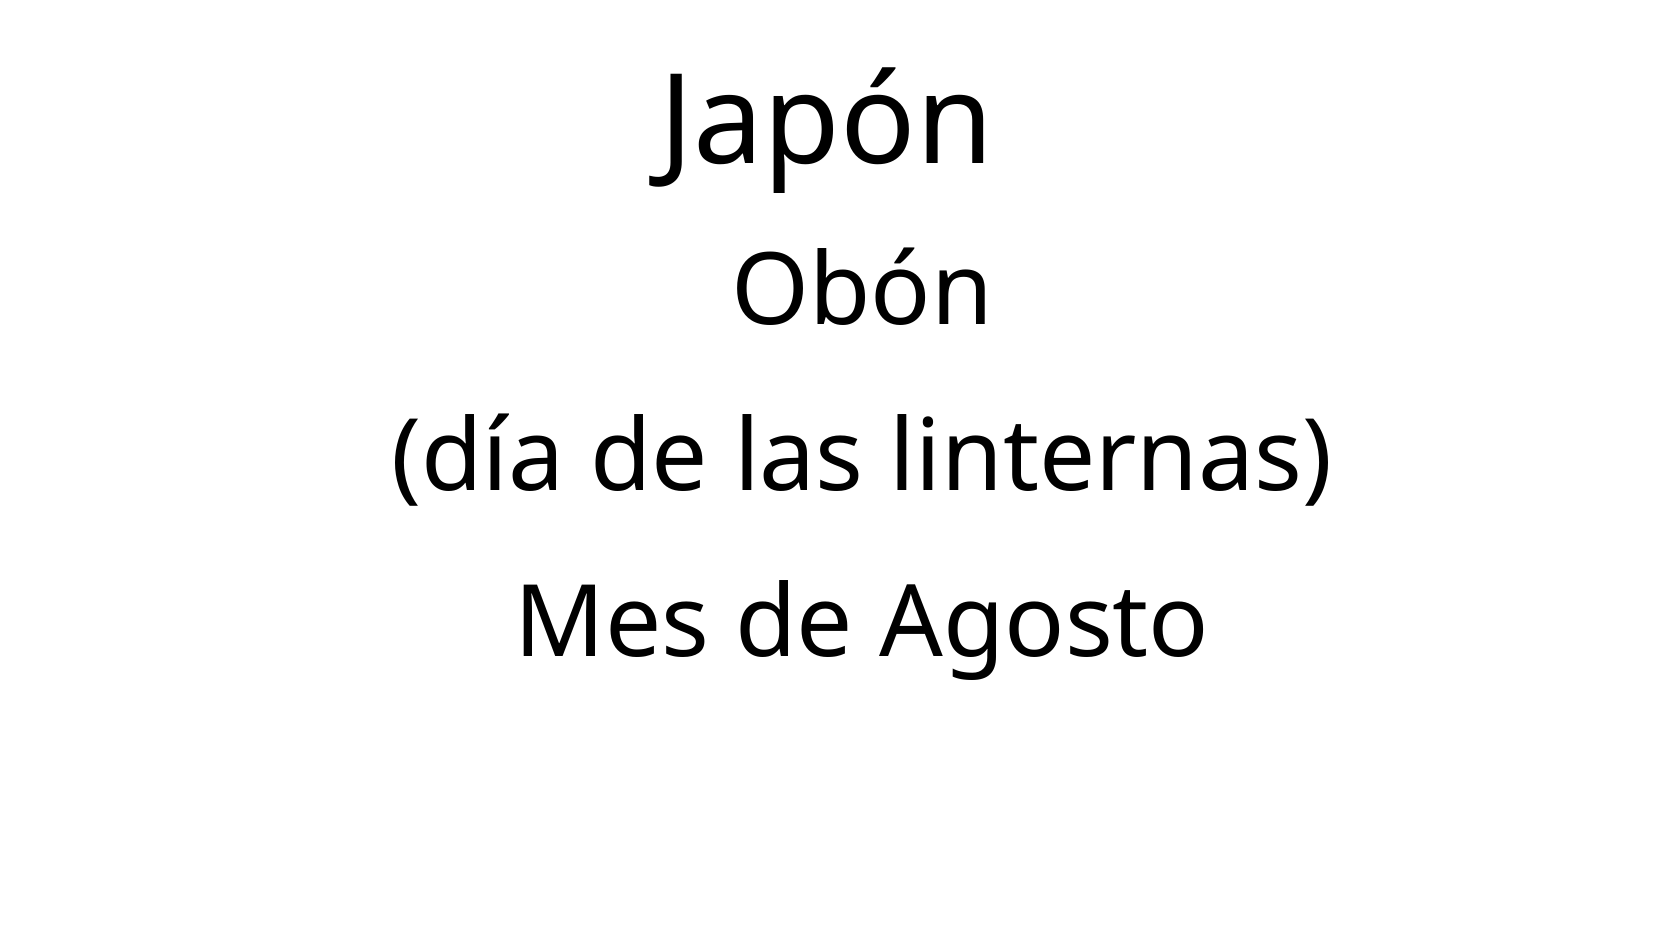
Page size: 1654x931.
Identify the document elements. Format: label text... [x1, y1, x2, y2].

list Obón (día de las linternas) Mes de Agosto [82, 217, 1571, 758]
title Japón [82, 31, 1571, 198]
